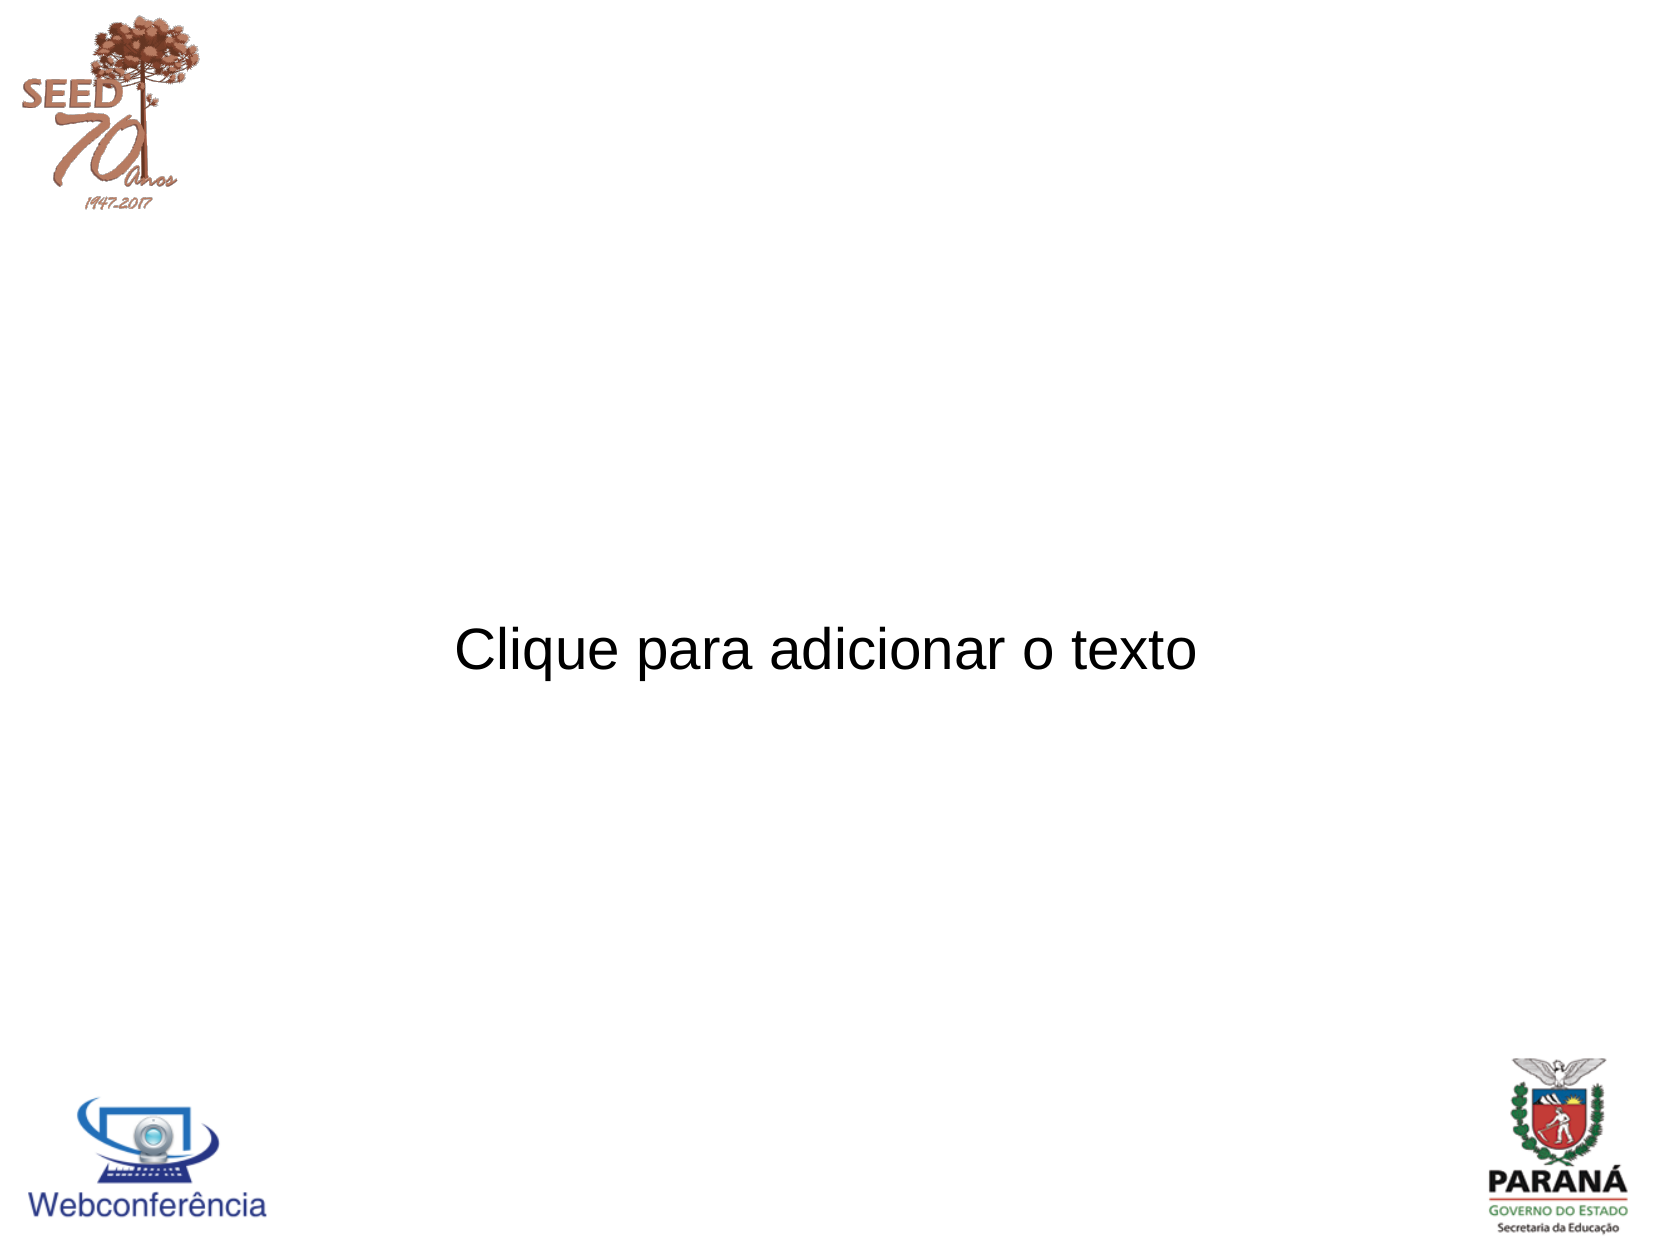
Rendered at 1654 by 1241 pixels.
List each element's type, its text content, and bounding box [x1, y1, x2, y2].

subtitle Clique para adicionar o texto [99, 290, 1555, 1010]
picture [1464, 1051, 1653, 1239]
picture [7, 1093, 284, 1229]
picture [22, 15, 200, 210]
